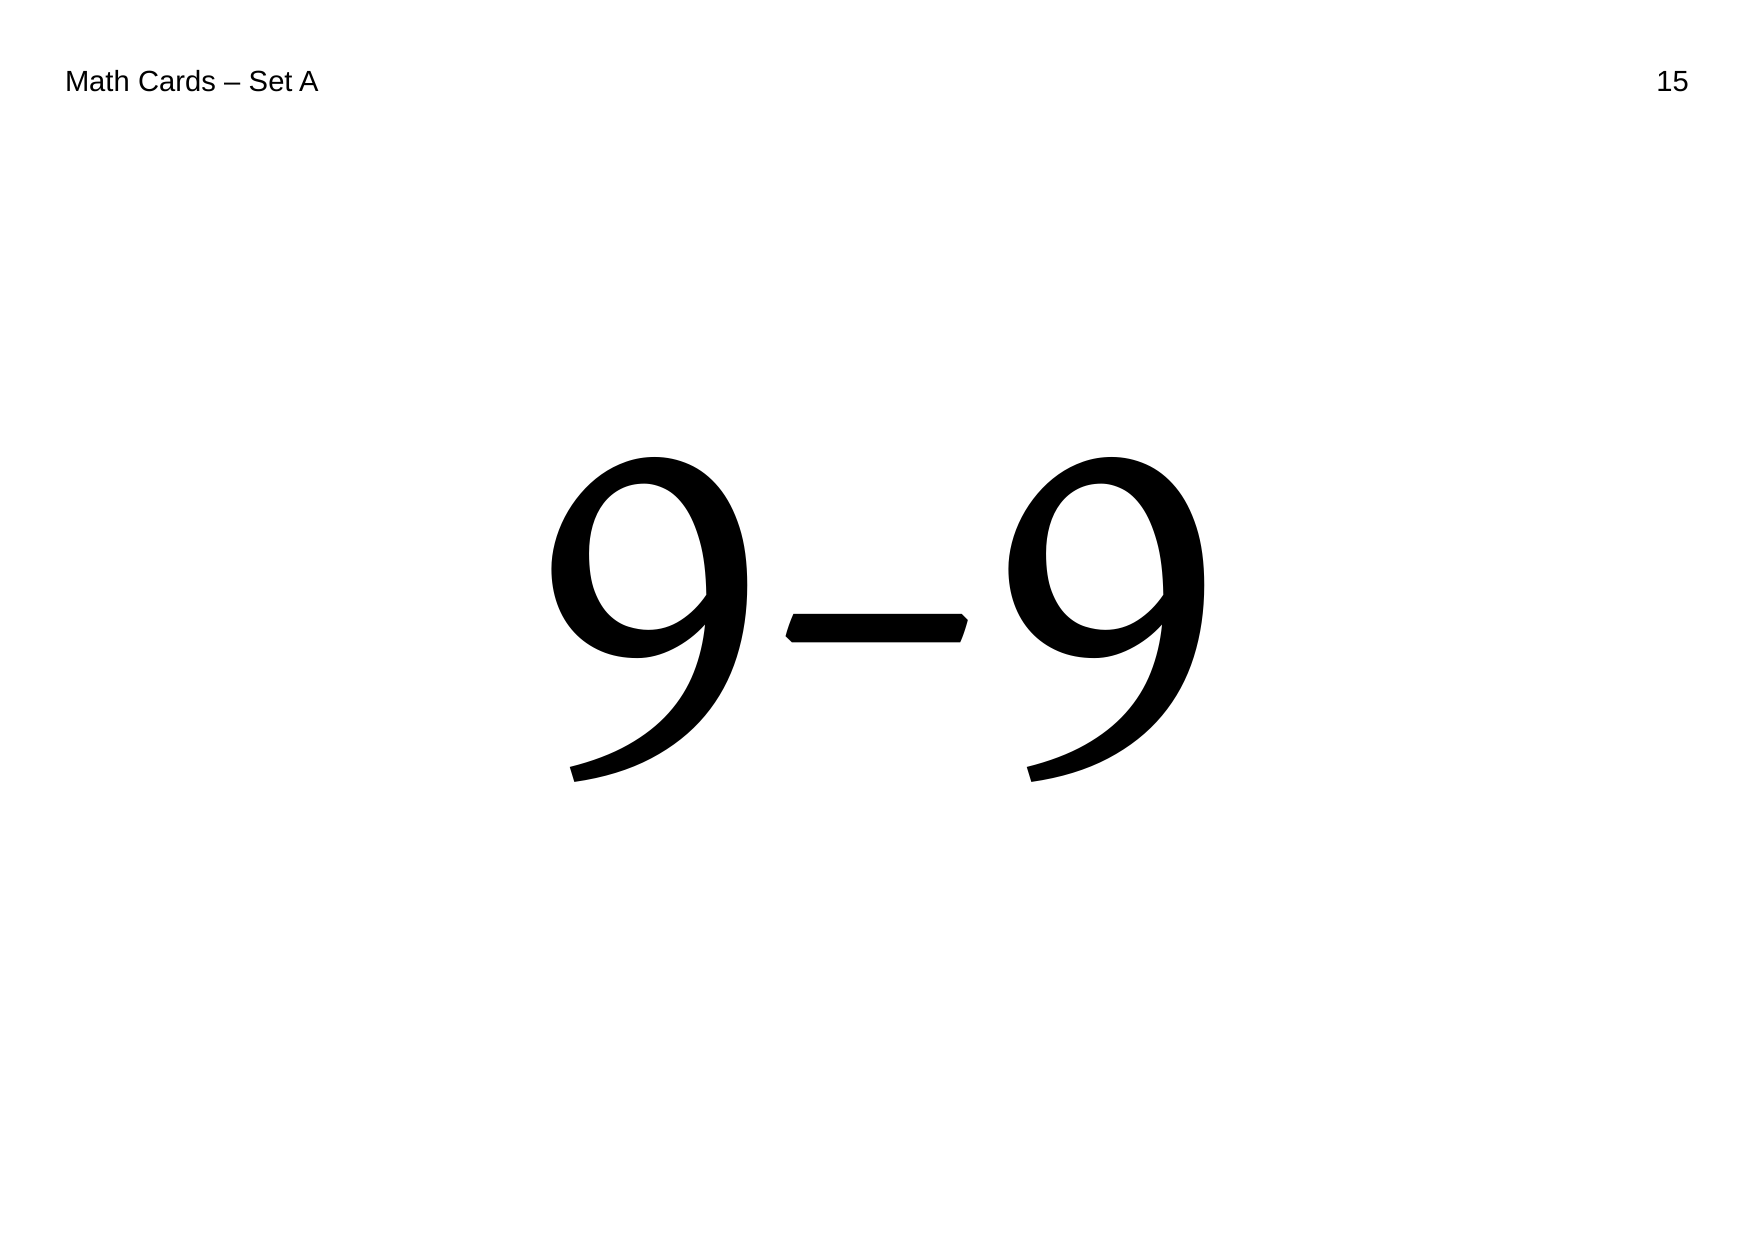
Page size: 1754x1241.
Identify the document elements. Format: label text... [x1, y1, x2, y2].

text_box 15 [1650, 59, 1695, 104]
text_box Math Cards – Set A [59, 59, 326, 104]
text_box 9−9 [520, 318, 1234, 922]
